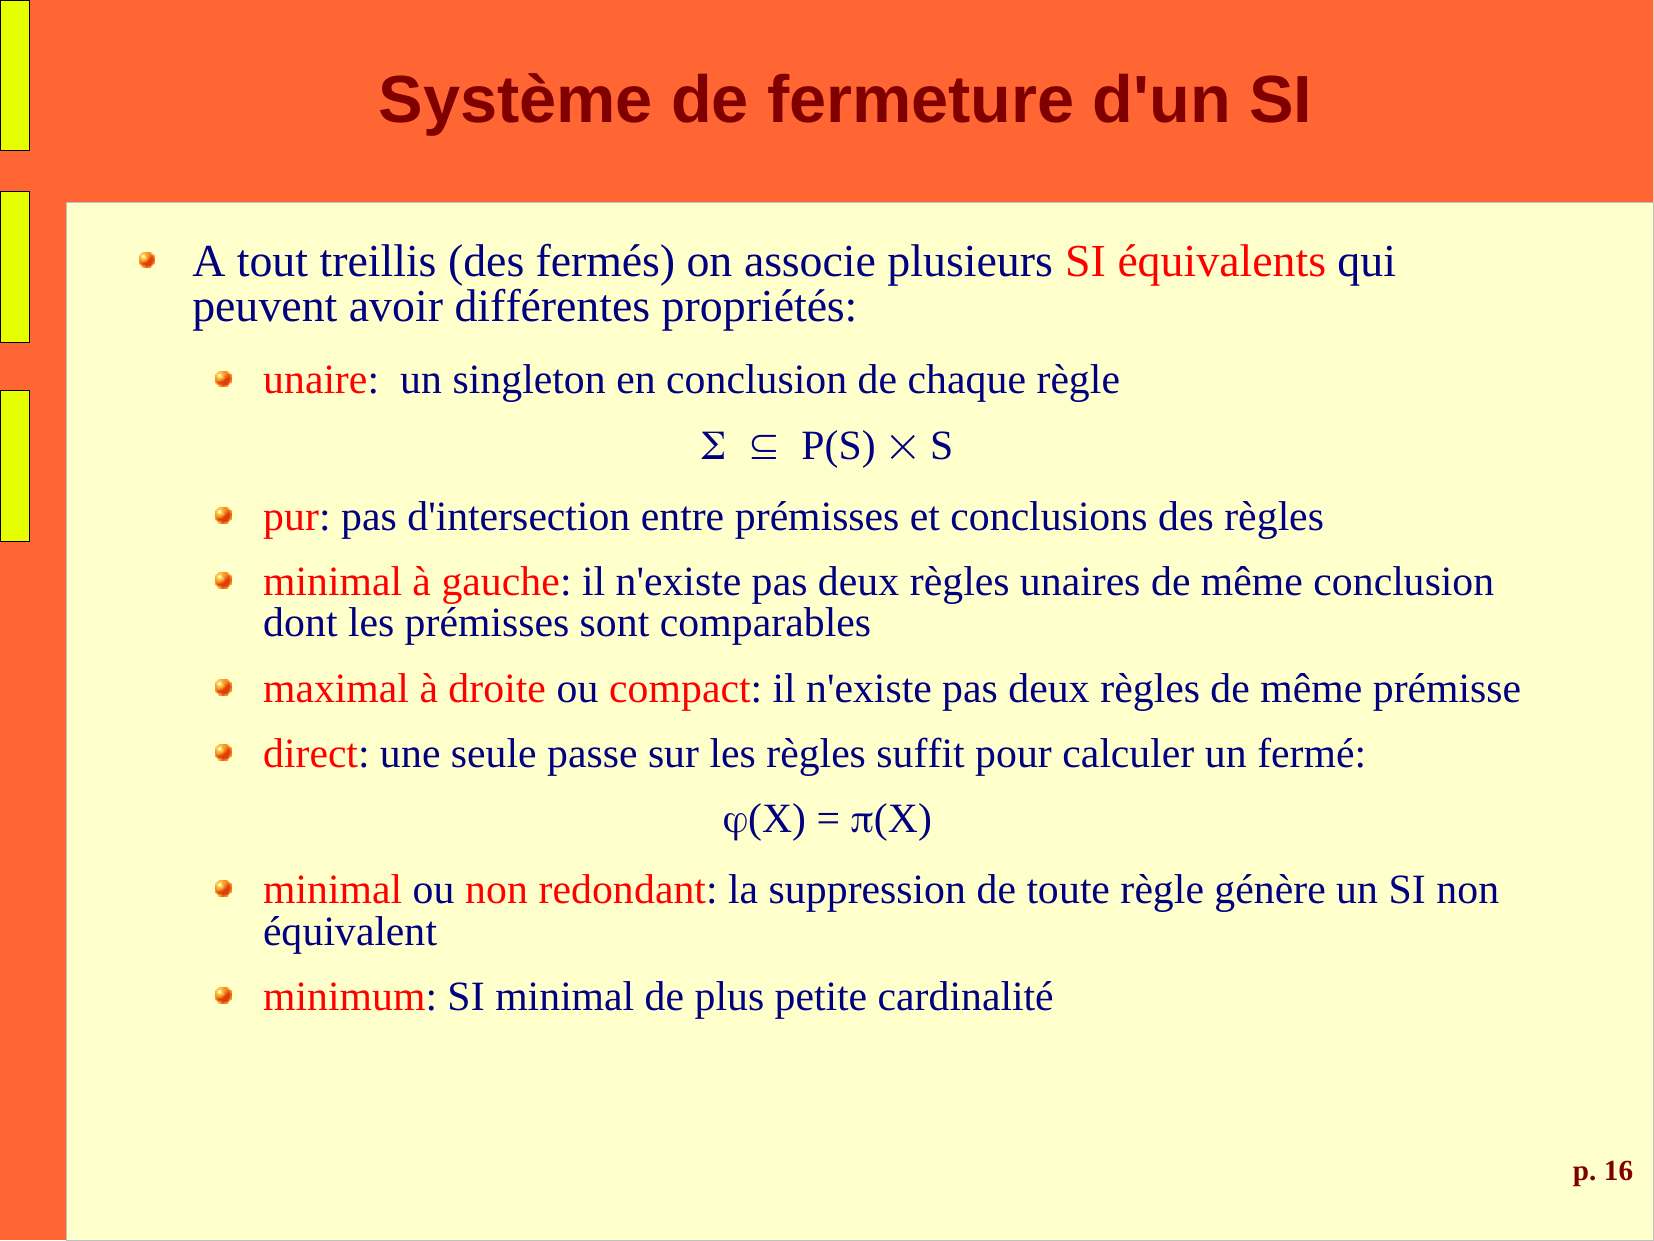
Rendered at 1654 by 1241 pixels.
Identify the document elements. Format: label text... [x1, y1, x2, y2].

title Système de fermeture d'un SI [98, 41, 1594, 158]
list A tout treillis (des fermés) on associe plusieurs SI équivalents qui peuvent avoir différentes propriétés: unaire: un singleton en conclusion de chaque règle   P(S)  S pur: pas d'intersection entre prémisses et conclusions des règles minimal à gauche: il n'existe pas deux règles unaires de même conclusion dont les prémisses sont comparables maximal à droite ou compact: il n'existe pas deux règles de même prémisse direct: une seule passe sur les règles suffit pour calculer un fermé: (X) = (X) minimal ou non redondant: la suppression de toute règle génère un SI non équivalent minimum: SI minimal de plus petite cardinalité [121, 239, 1534, 1112]
